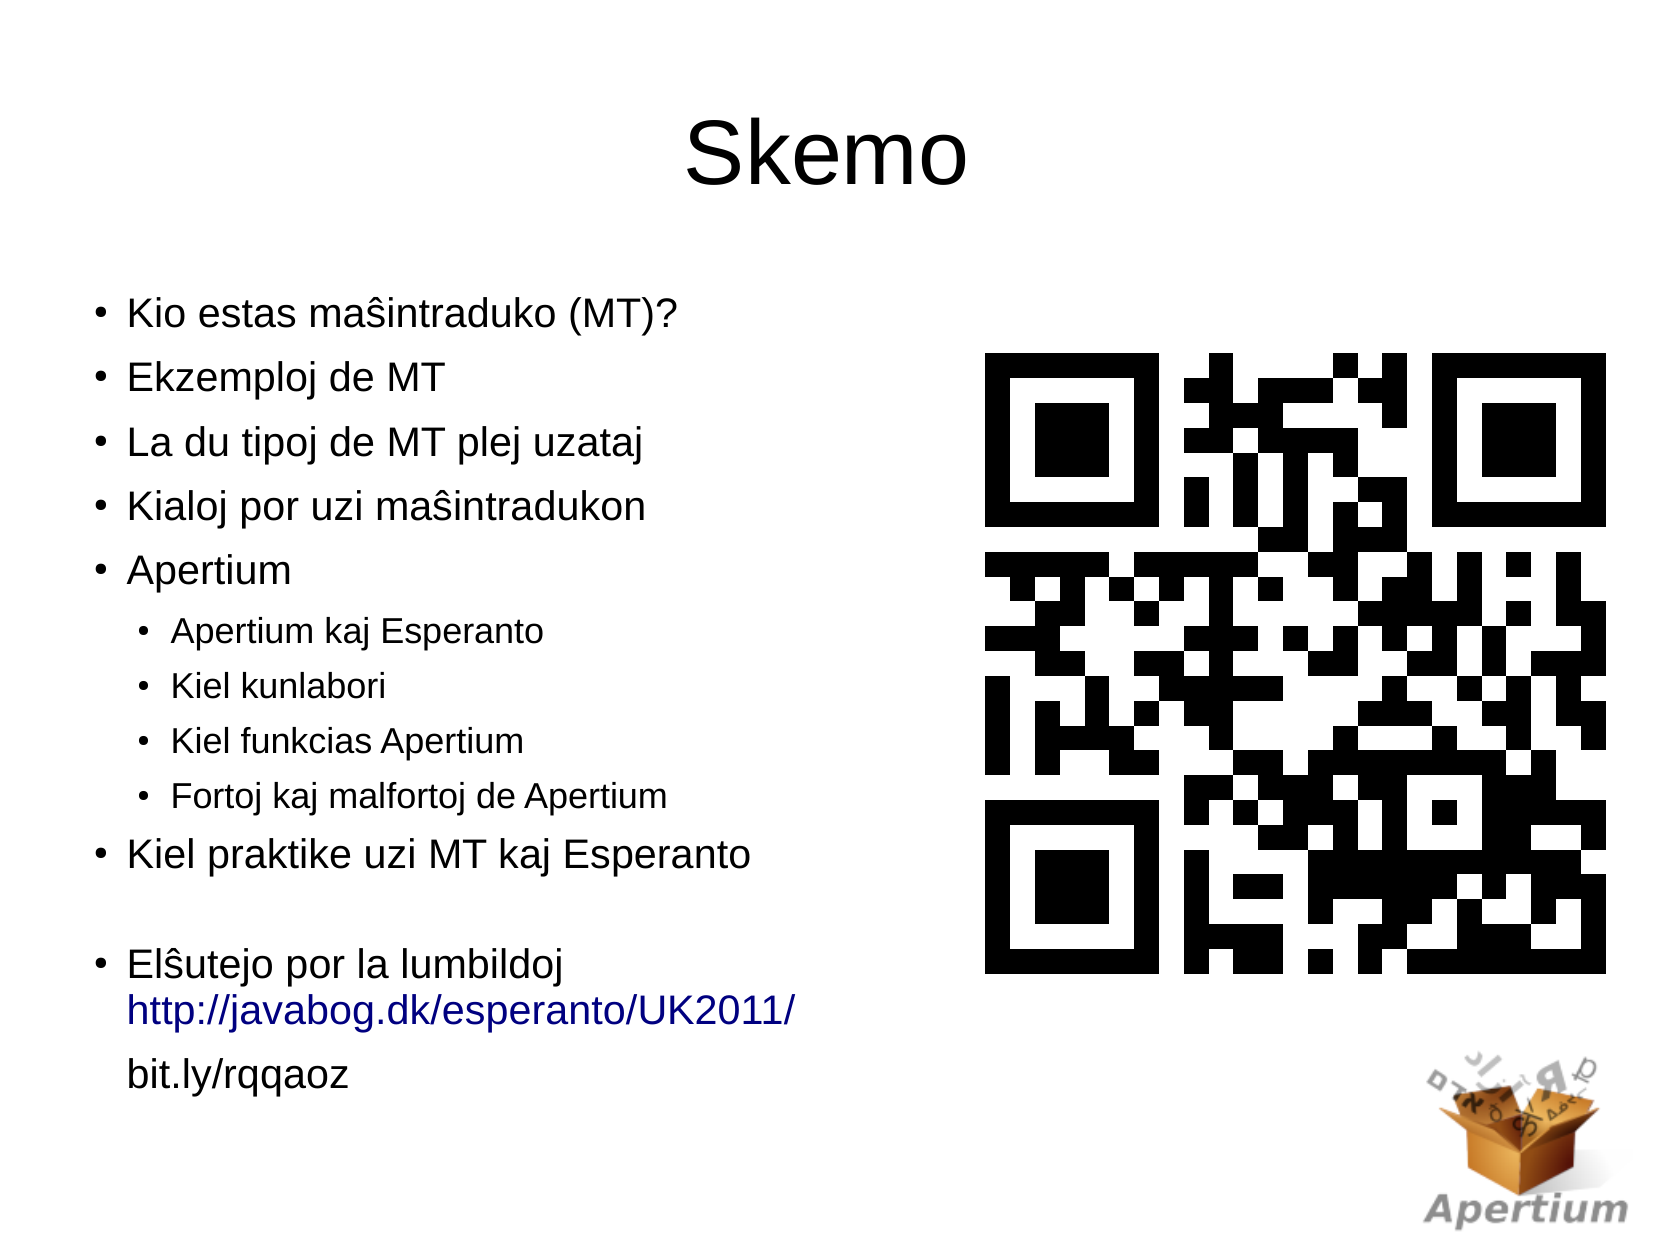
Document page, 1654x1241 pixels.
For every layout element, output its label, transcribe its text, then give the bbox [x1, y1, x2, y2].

title Skemo [82, 56, 1571, 250]
picture [956, 324, 1636, 1004]
list Kio estas maŝintraduko (MT)? Ekzemploj de MT La du tipoj de MT plej uzataj Kialoj por uzi maŝintradukon Apertium Apertium kaj Esperanto Kiel kunlabori Kiel funkcias Apertium Fortoj kaj malfortoj de Apertium Kiel praktike uzi MT kaj Esperanto Elŝutejo por la lumbildoj http://javabog.dk/esperanto/UK2011/ bit.ly/rqqaoz [82, 290, 1571, 1109]
picture [1417, 1033, 1633, 1241]
